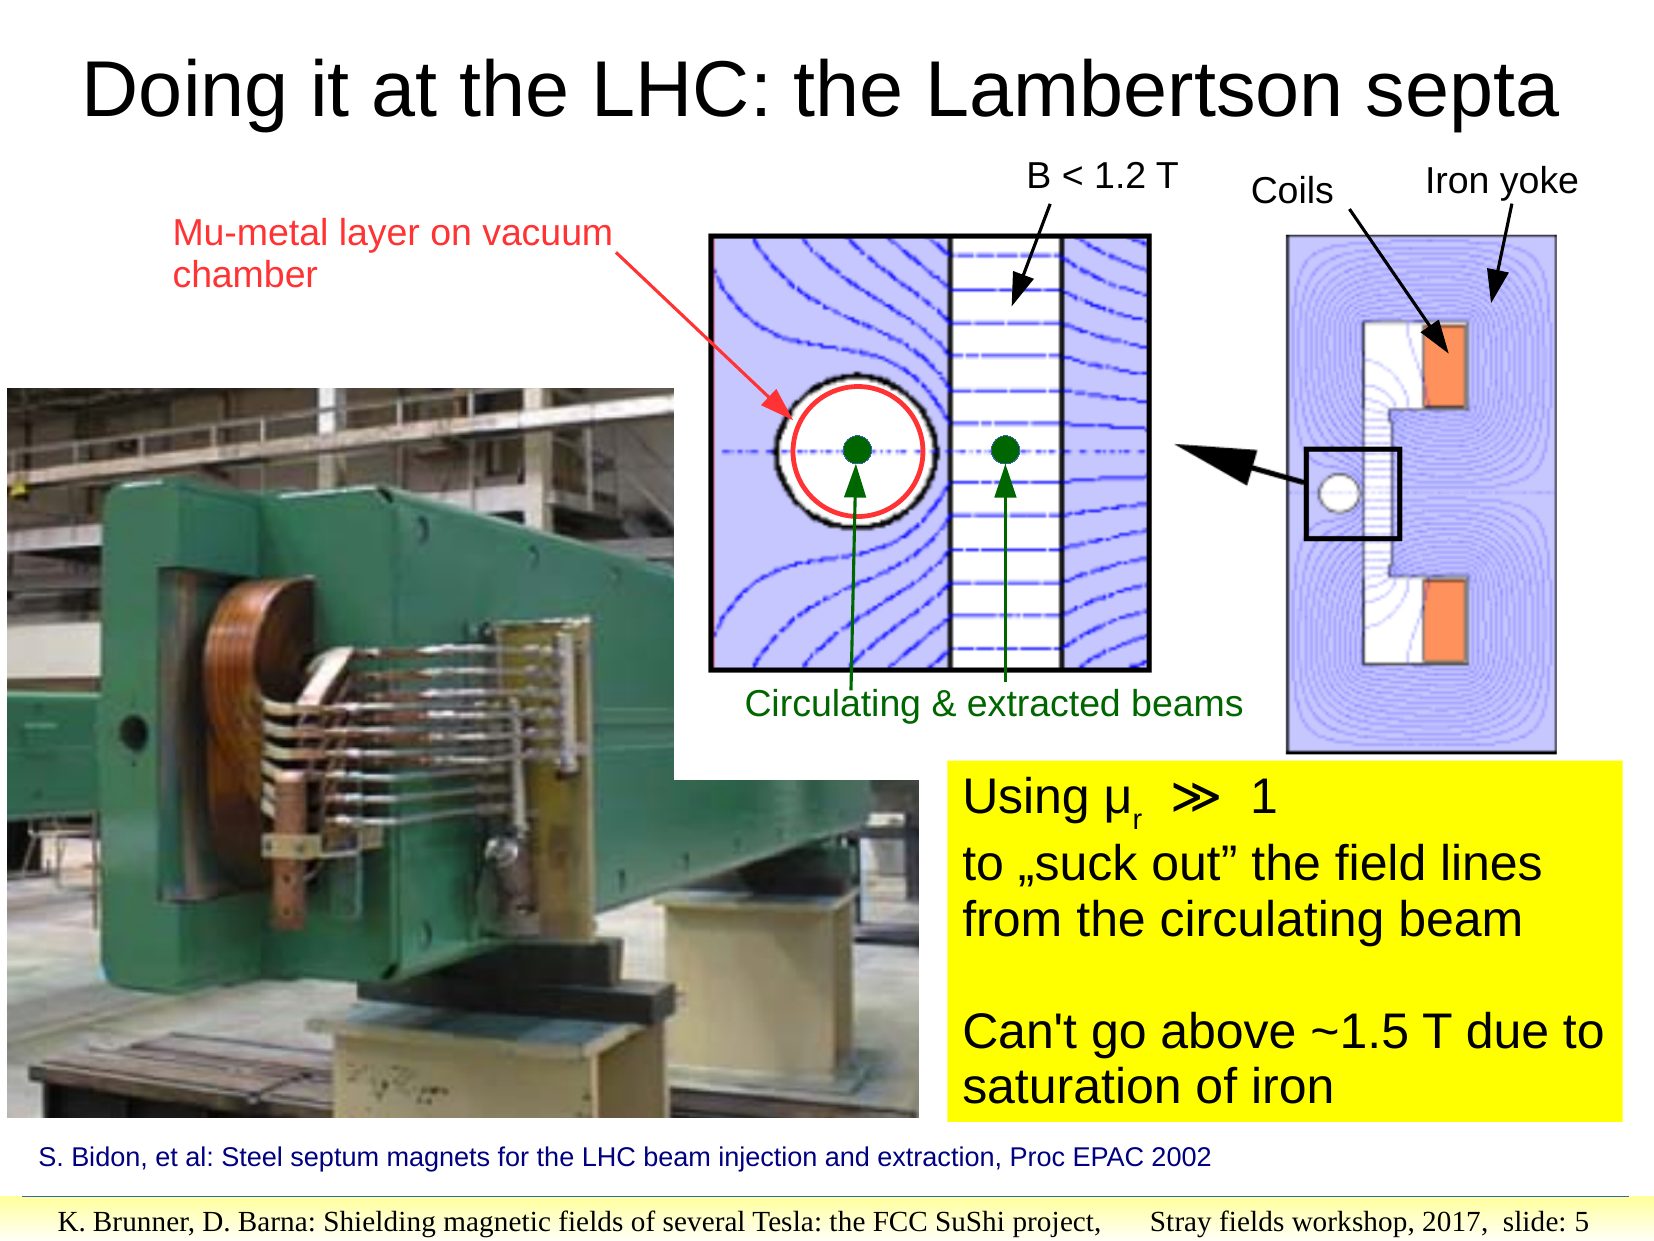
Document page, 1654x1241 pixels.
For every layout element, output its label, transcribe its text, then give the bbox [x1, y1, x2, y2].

text_box [843, 435, 872, 464]
text_box Iron yoke [1410, 152, 1603, 210]
text_box Circulating & extracted beams [729, 674, 1267, 732]
text_box S. Bidon, et al: Steel septum magnets for the LHC beam injection and extraction, Proc EPAC 2002 [23, 1134, 1288, 1192]
text_box Mu-metal layer on vacuum chamber [157, 204, 675, 304]
text_box B < 1.2 T [1011, 147, 1207, 204]
text_box Coils [1236, 162, 1360, 220]
text_box Using μr ≫ 1 to „suck out” the field lines from the circulating beam Can't go above ~1.5 T due to saturation of iron [947, 760, 1623, 1122]
picture [7, 189, 1603, 1118]
text_box [991, 435, 1020, 464]
title Doing it at the LHC: the Lambertson septa [77, 31, 1566, 148]
